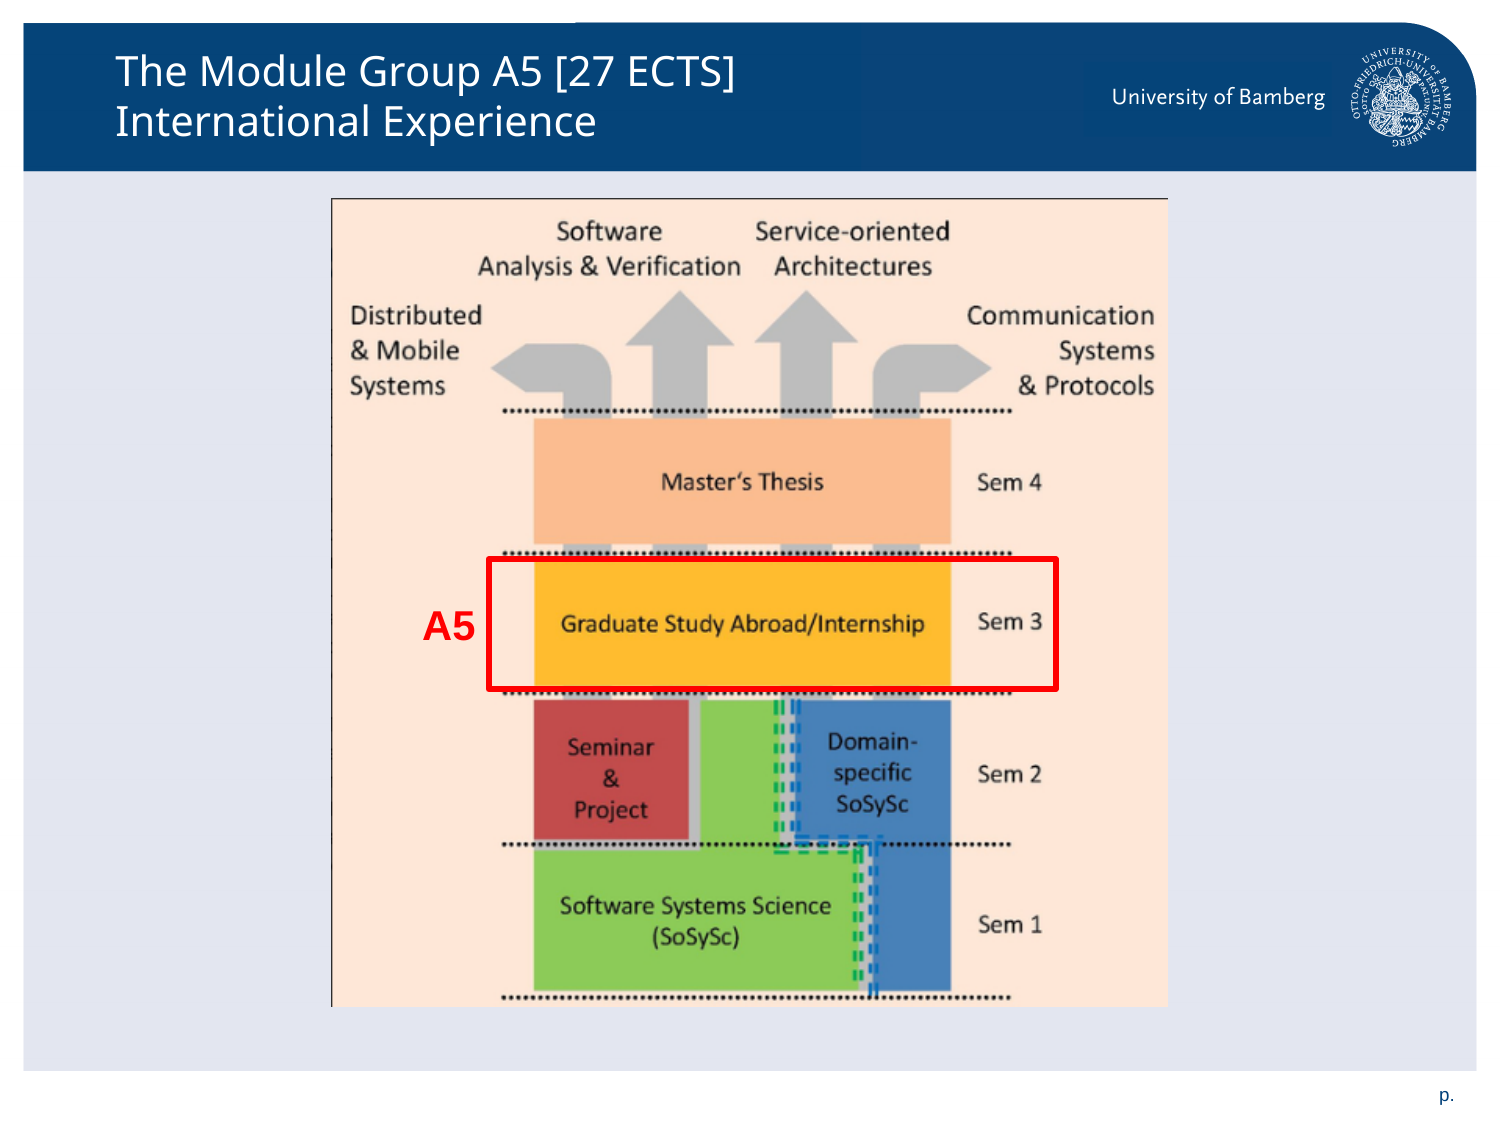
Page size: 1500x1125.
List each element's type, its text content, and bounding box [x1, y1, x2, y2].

picture [0, 0, 1500, 1125]
text_box A5 [407, 591, 491, 657]
title The Module Group A5 [27 ECTS] International Experience [100, 1, 1326, 189]
